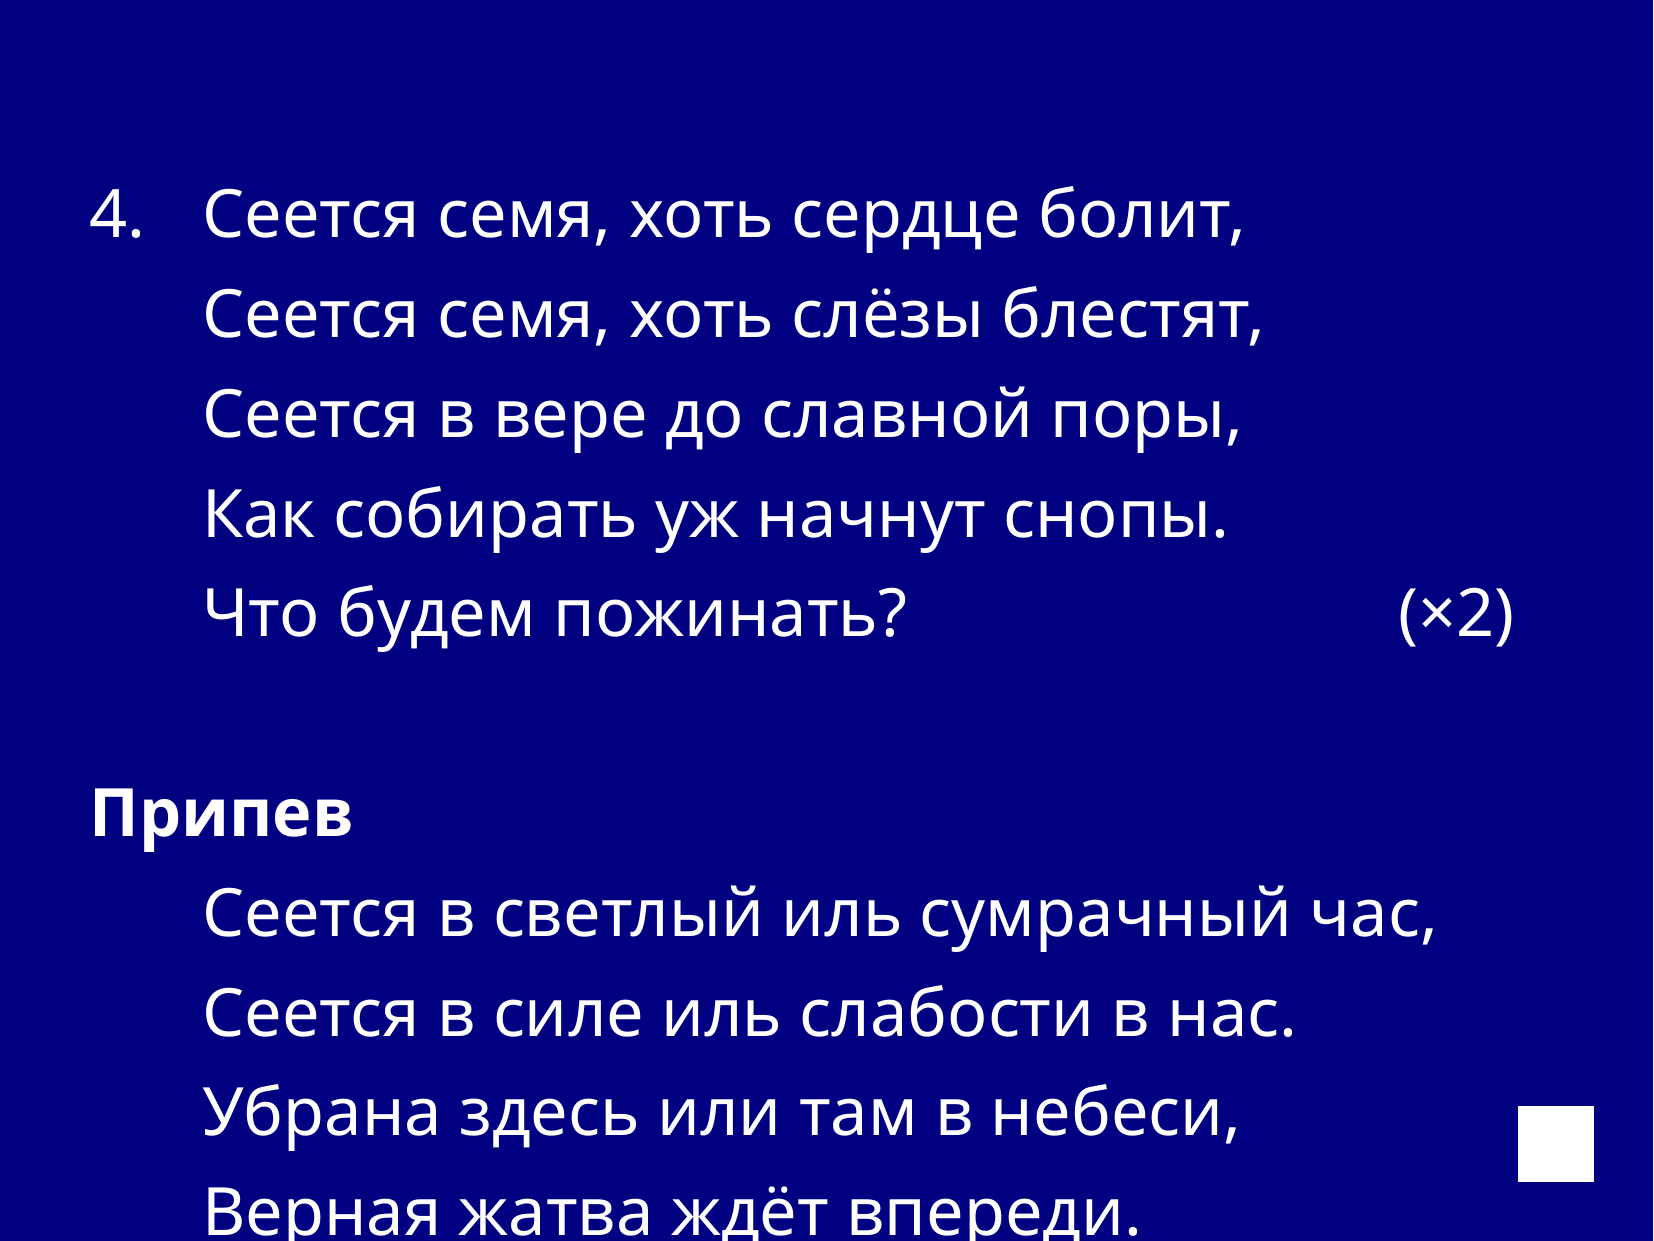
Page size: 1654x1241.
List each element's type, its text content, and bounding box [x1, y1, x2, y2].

text_box 4. Сеется семя, хоть сердце болит, Сеется семя, хоть слёзы блестят, Сеется в вере до славной поры, Как собирать уж начнут снопы. Что будем пожинать? (×2) Припев Сеется в светлый иль сумрачный час, Сеется в силе иль слабости в нас. Убрана здесь или там в небеси, Верная жатва ждёт впереди. [75, 150, 1576, 1163]
text_box [1518, 1106, 1594, 1182]
